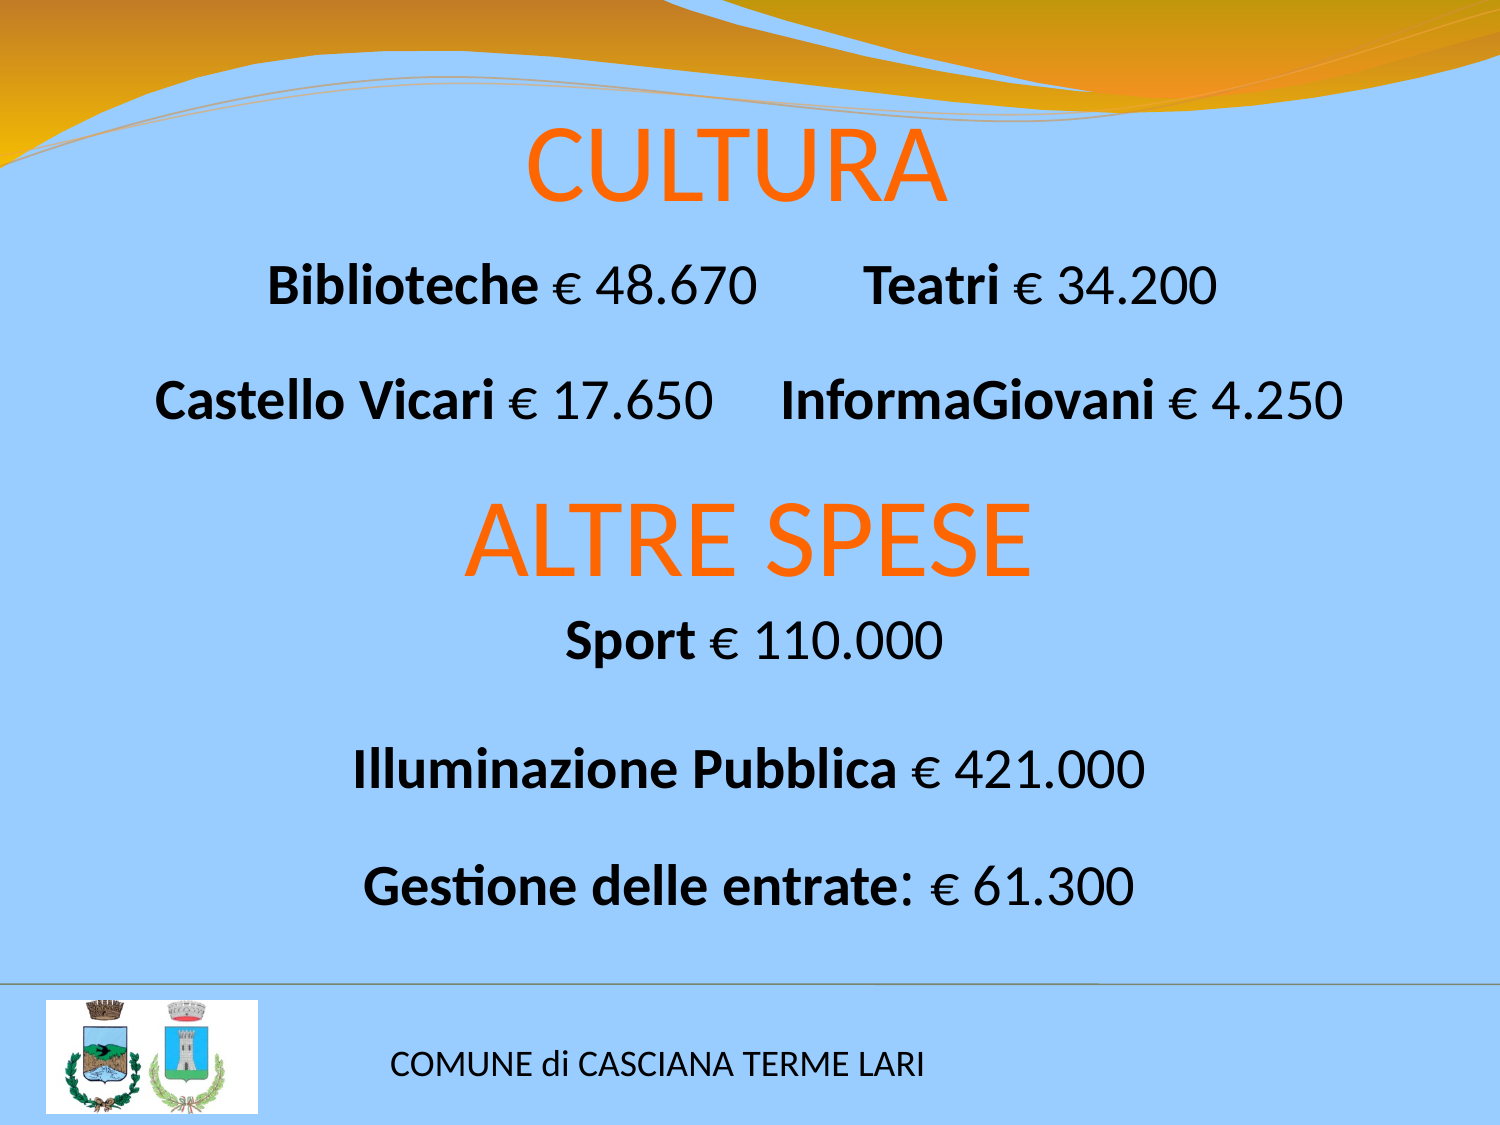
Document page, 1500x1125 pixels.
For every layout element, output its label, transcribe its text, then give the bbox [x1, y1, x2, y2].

text_box Illuminazione Pubblica € 421.000 [105, 722, 1394, 808]
text_box CULTURA [510, 81, 990, 232]
picture [46, 1000, 258, 1114]
text_box COMUNE di CASCIANA TERME LARI [374, 1031, 1500, 1092]
text_box Biblioteche € 48.670 Teatri € 34.200 Castello Vicari € 17.650 InformaGiovani € 4.250 [134, 238, 1366, 439]
text_box Gestione delle entrate: € 61.300 [105, 840, 1394, 926]
text_box ALTRE SPESE [449, 456, 1051, 607]
text_box Sport € 110.000 [140, 593, 1370, 679]
